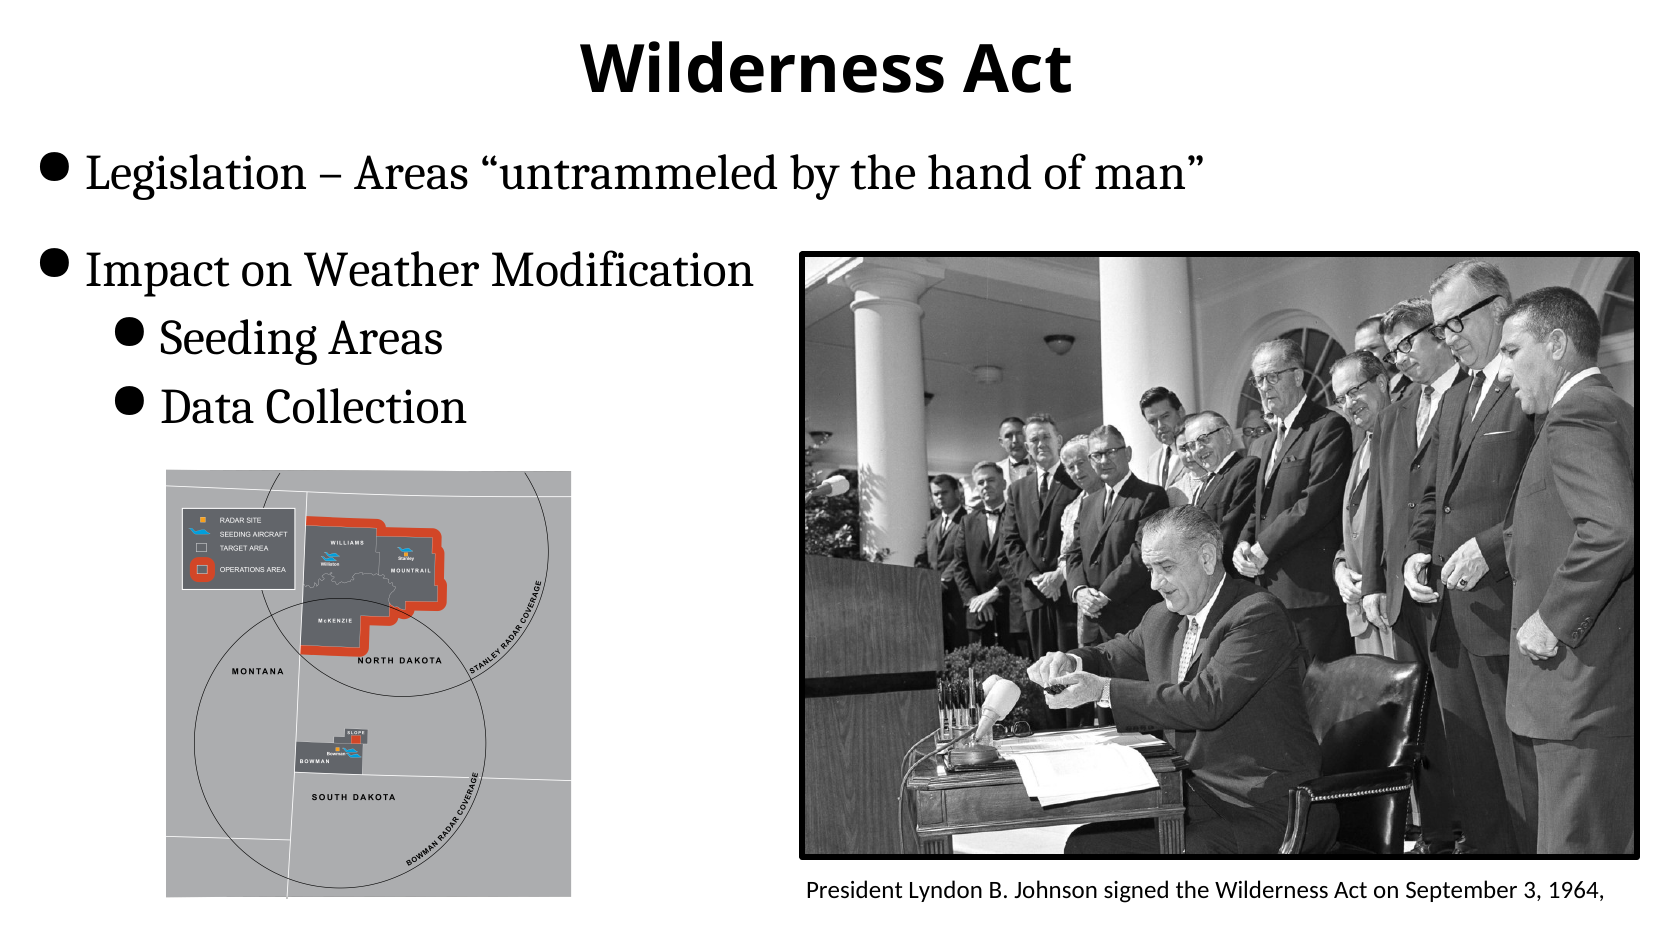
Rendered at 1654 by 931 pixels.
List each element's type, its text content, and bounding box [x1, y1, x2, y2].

text_box President Lyndon B. Johnson signed the Wilderness Act on September 3, 1964, [791, 866, 1654, 911]
title Wilderness Act [0, 17, 1654, 124]
picture [166, 463, 572, 899]
picture [805, 257, 1635, 855]
text_box Legislation – Areas “untrammeled by the hand of man” Impact on Weather Modification Seeding Areas Data Collection [0, 72, 1376, 526]
